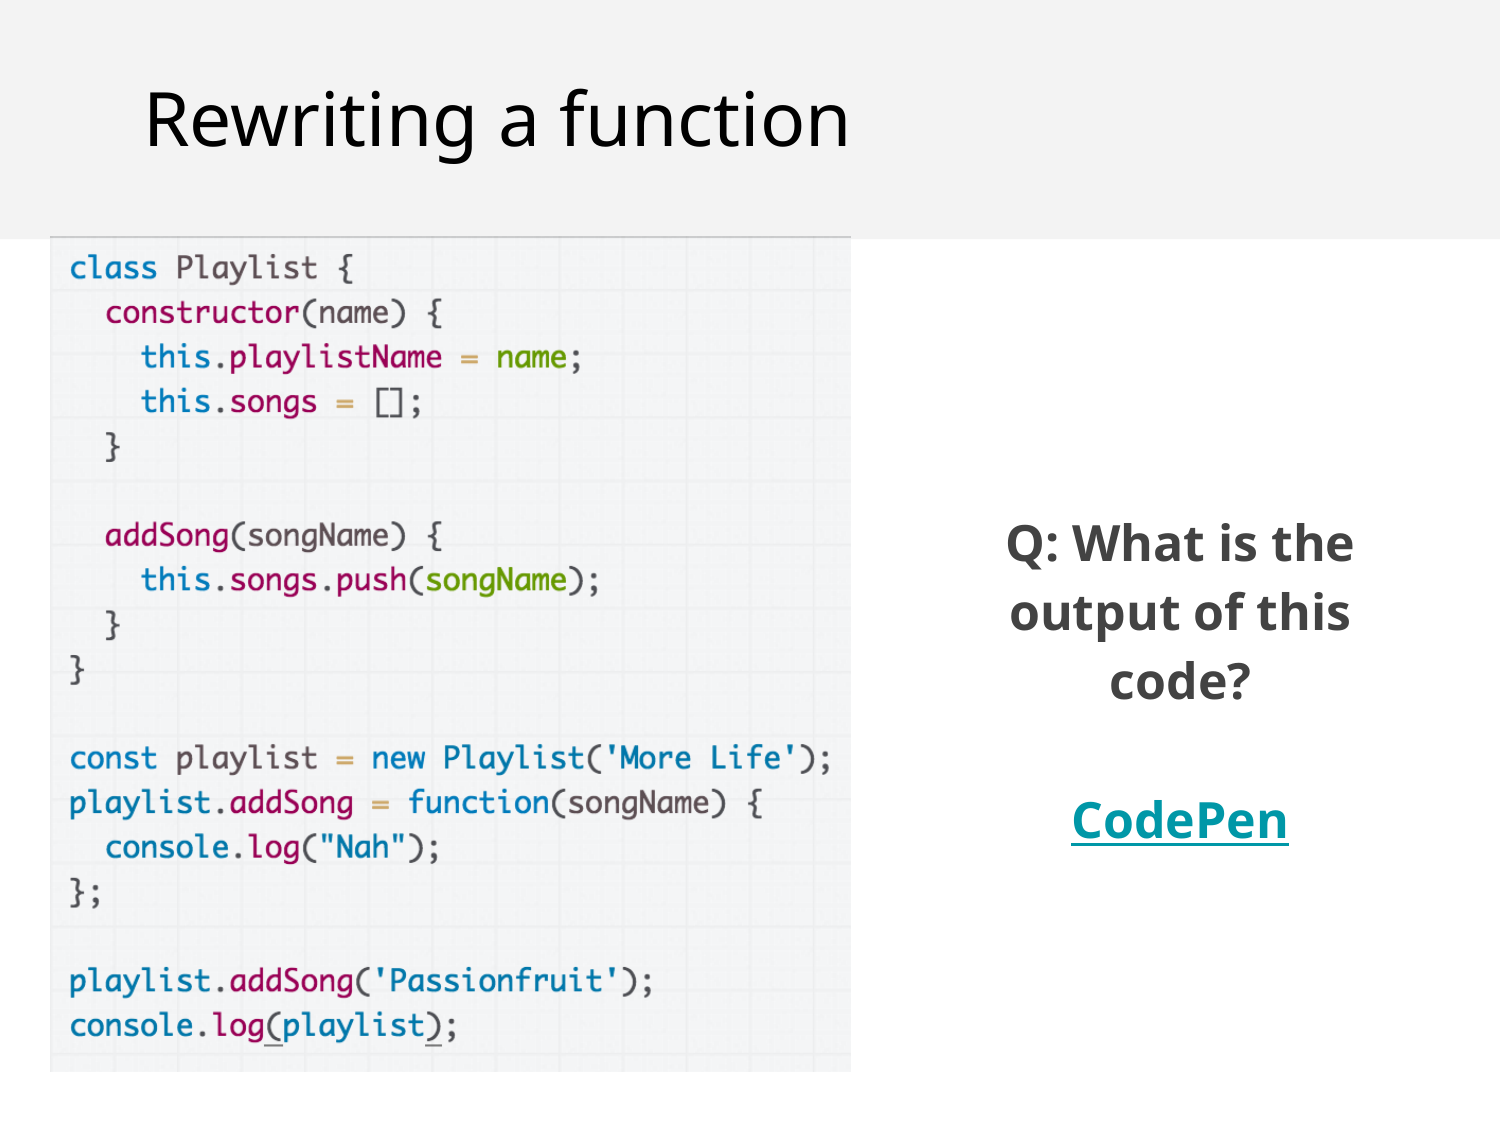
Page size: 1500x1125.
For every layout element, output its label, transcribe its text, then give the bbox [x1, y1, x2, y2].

picture [50, 236, 851, 1072]
list Q: What is the output of this code? CodePen [951, 482, 1410, 878]
title Rewriting a function [128, 56, 1372, 183]
